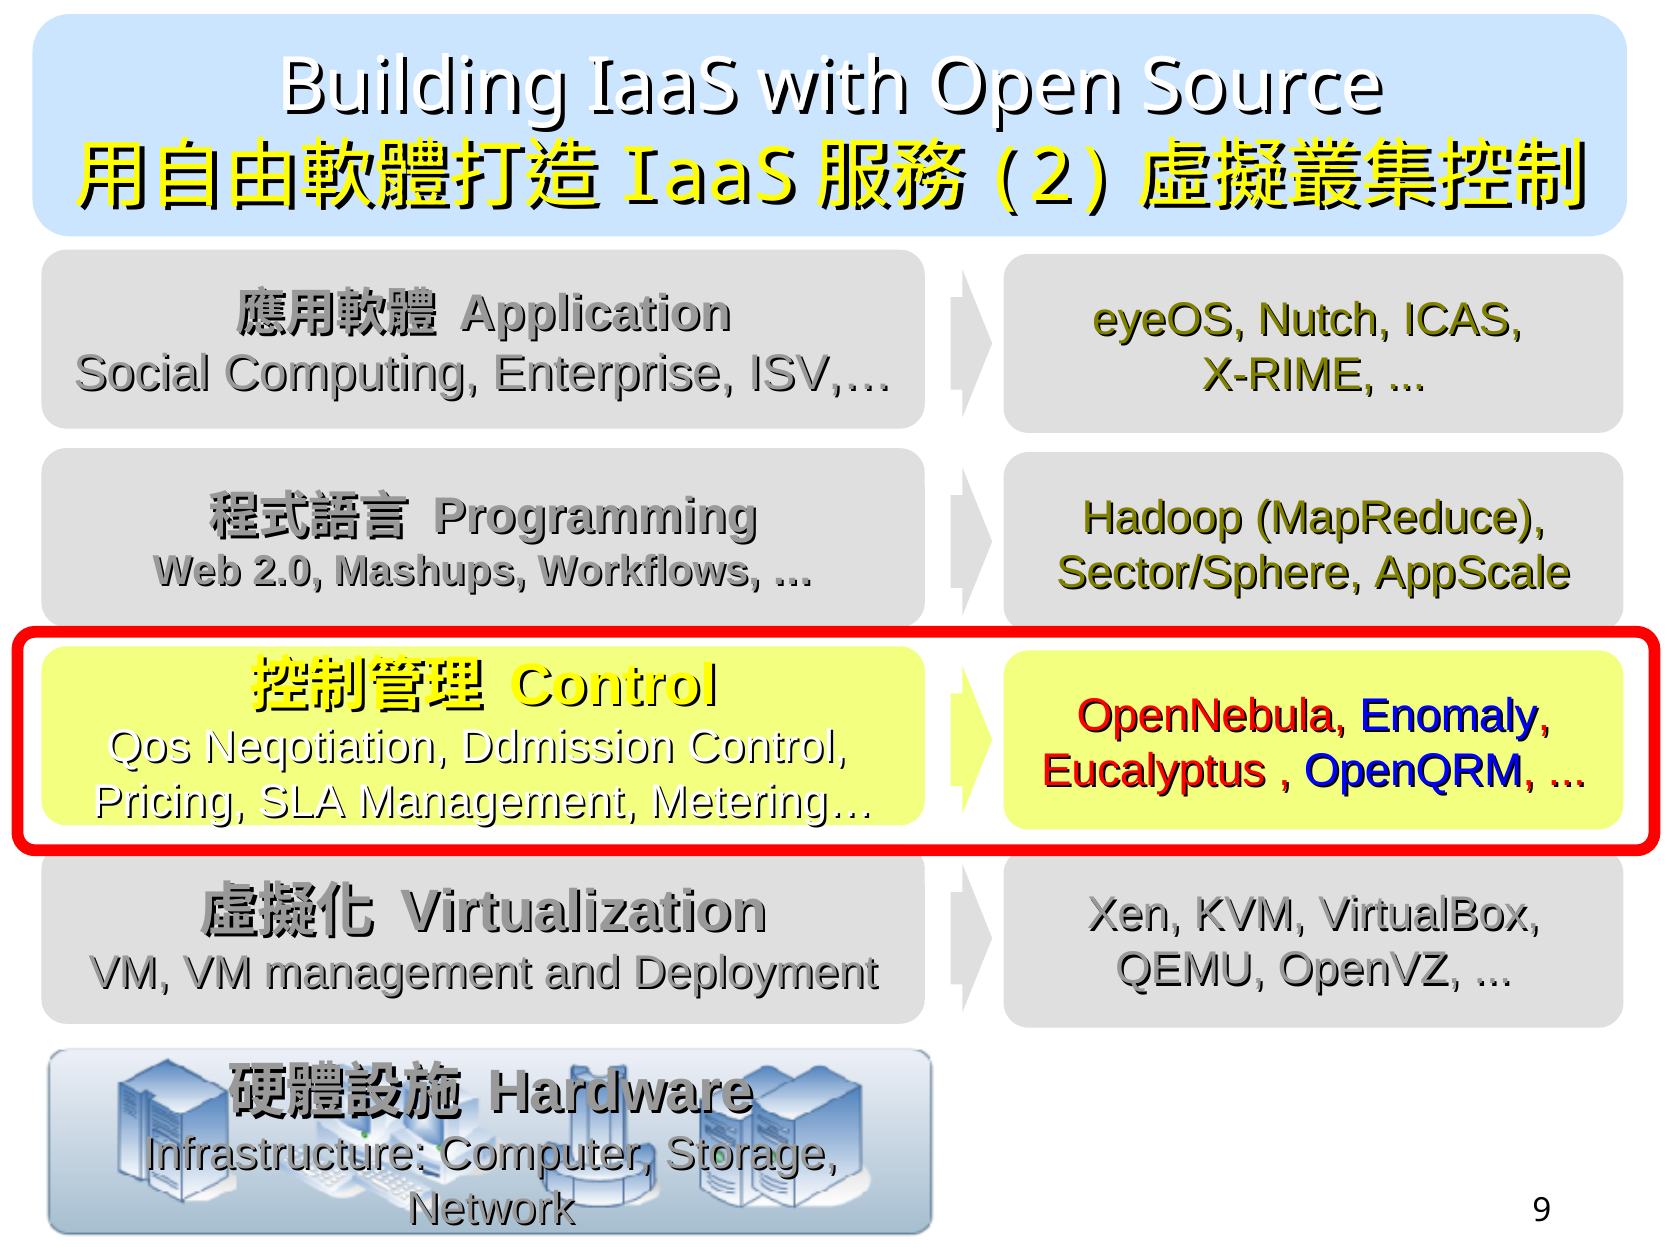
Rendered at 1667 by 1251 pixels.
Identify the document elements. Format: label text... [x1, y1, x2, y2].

text_box OpenNebula, Enomaly, Eucalyptus , OpenQRM, ... [1003, 650, 1624, 830]
text_box 程式語言 Programming Web 2.0, Mashups, Workflows, … [41, 448, 925, 625]
text_box [950, 665, 993, 814]
text_box [950, 864, 993, 1013]
text_box 控制管理 Control Qos Neqotiation, Ddmission Control, Pricing, SLA Management, Metering… [41, 646, 925, 826]
text_box eyeOS, Nutch, ICAS, X-RIME, ... [1003, 253, 1624, 433]
text_box Building IaaS with Open Source 用自由軟體打造IaaS服務(2)虛擬叢集控制 [32, 14, 1628, 237]
text_box [950, 467, 993, 616]
text_box [950, 269, 993, 418]
text_box Xen, KVM, VirtualBox, QEMU, OpenVZ, ... [1003, 857, 1624, 1028]
text_box 硬體設施 Hardware Infrastructure: Computer, Storage, Network [41, 1043, 940, 1242]
text_box Hadoop (MapReduce), Sector/Sphere, AppScale [1003, 452, 1624, 625]
text_box 虛擬化 Virtualization VM, VM management and Deployment [41, 857, 925, 1024]
text_box 應用軟體 Application Social Computing, Enterprise, ISV,… [41, 249, 925, 429]
